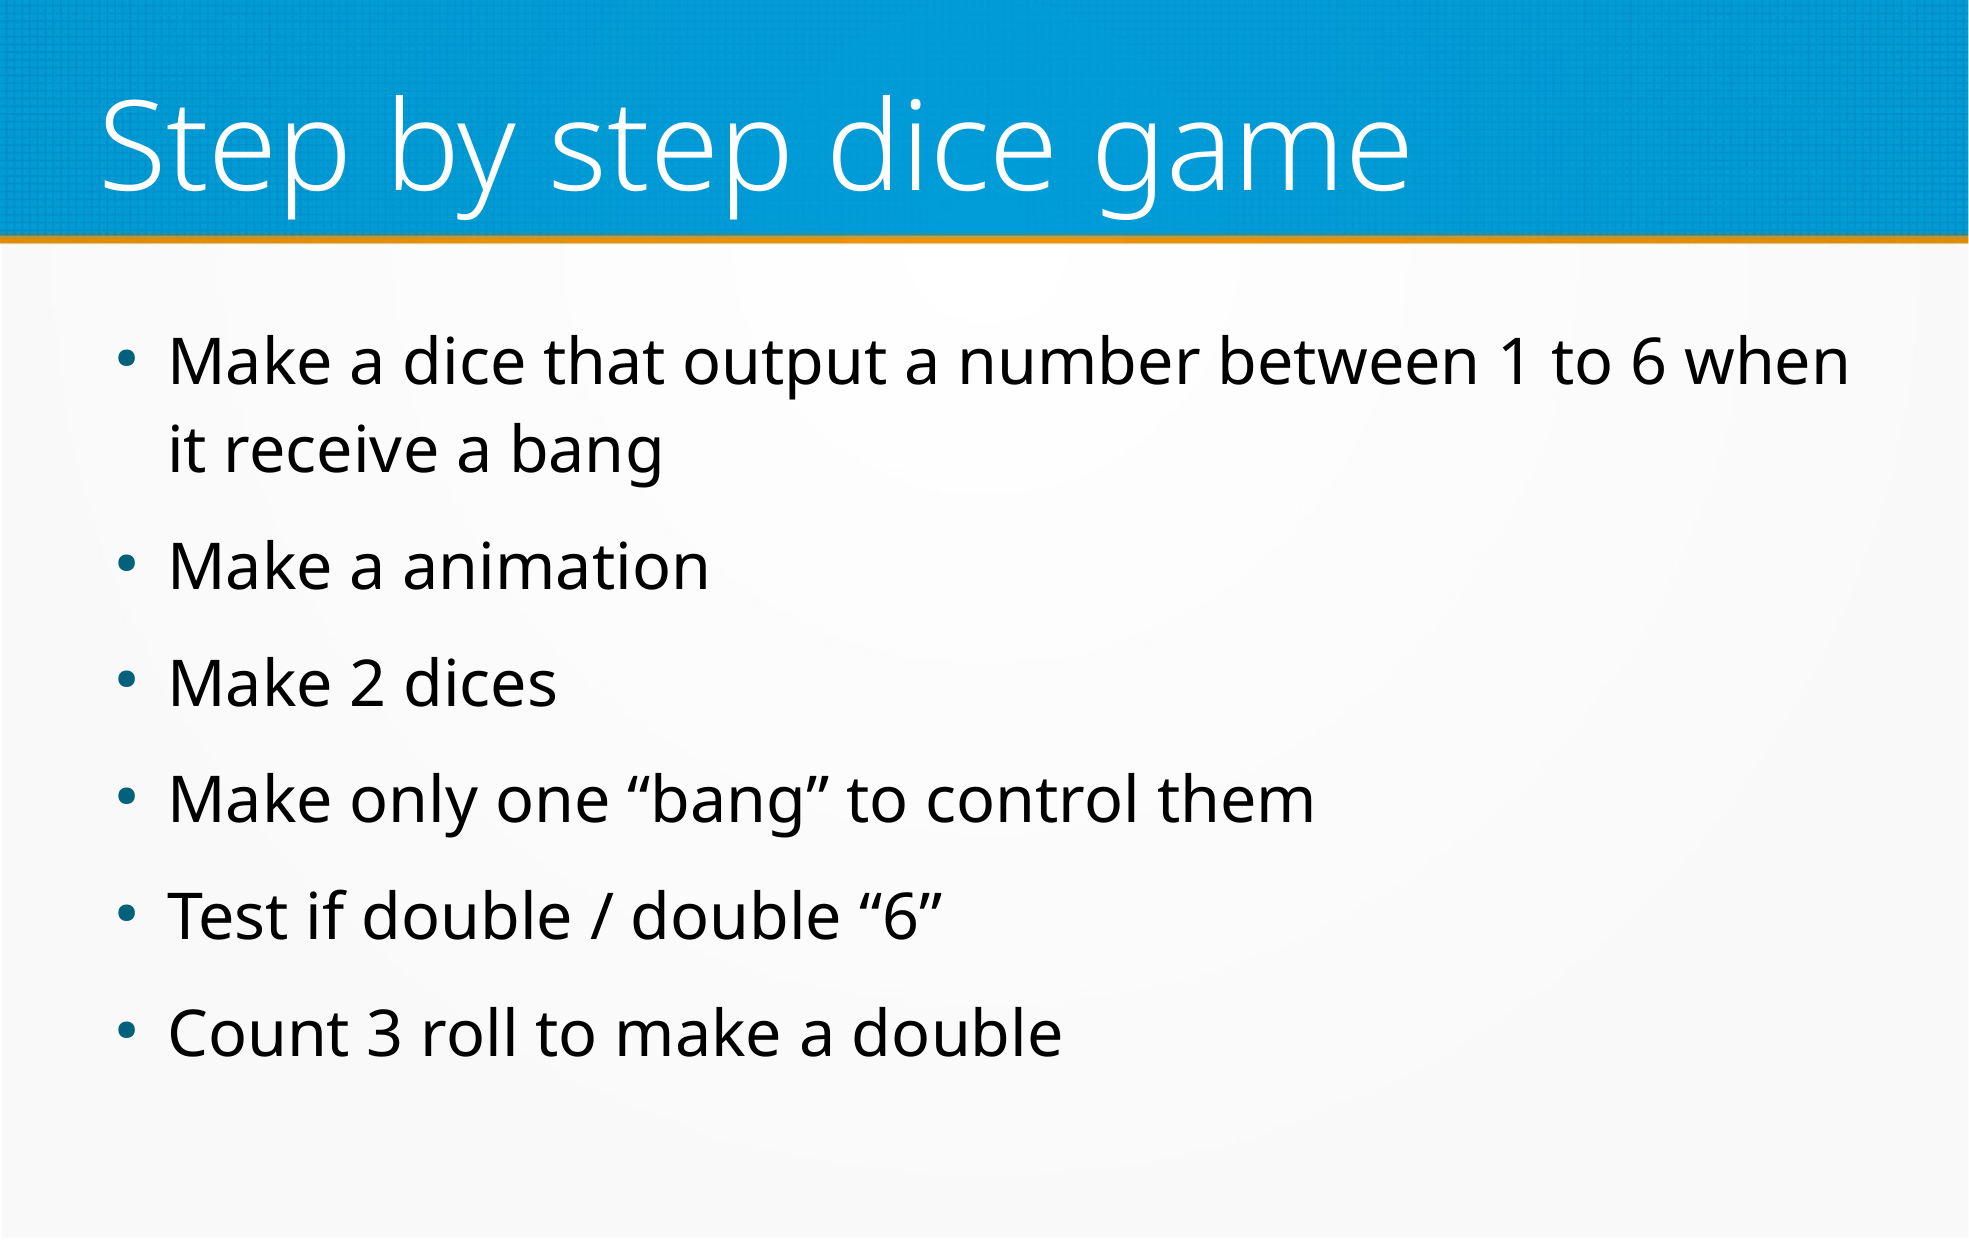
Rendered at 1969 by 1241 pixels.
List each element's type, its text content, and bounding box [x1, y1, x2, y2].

picture [0, 233, 1969, 1241]
list Make a dice that output a number between 1 to 6 when it receive a bang Make a animation Make 2 dices Make only one “bang” to control them Test if double / double “6” Count 3 roll to make a double [98, 315, 1861, 1081]
title Step by step dice game [98, 19, 1870, 227]
